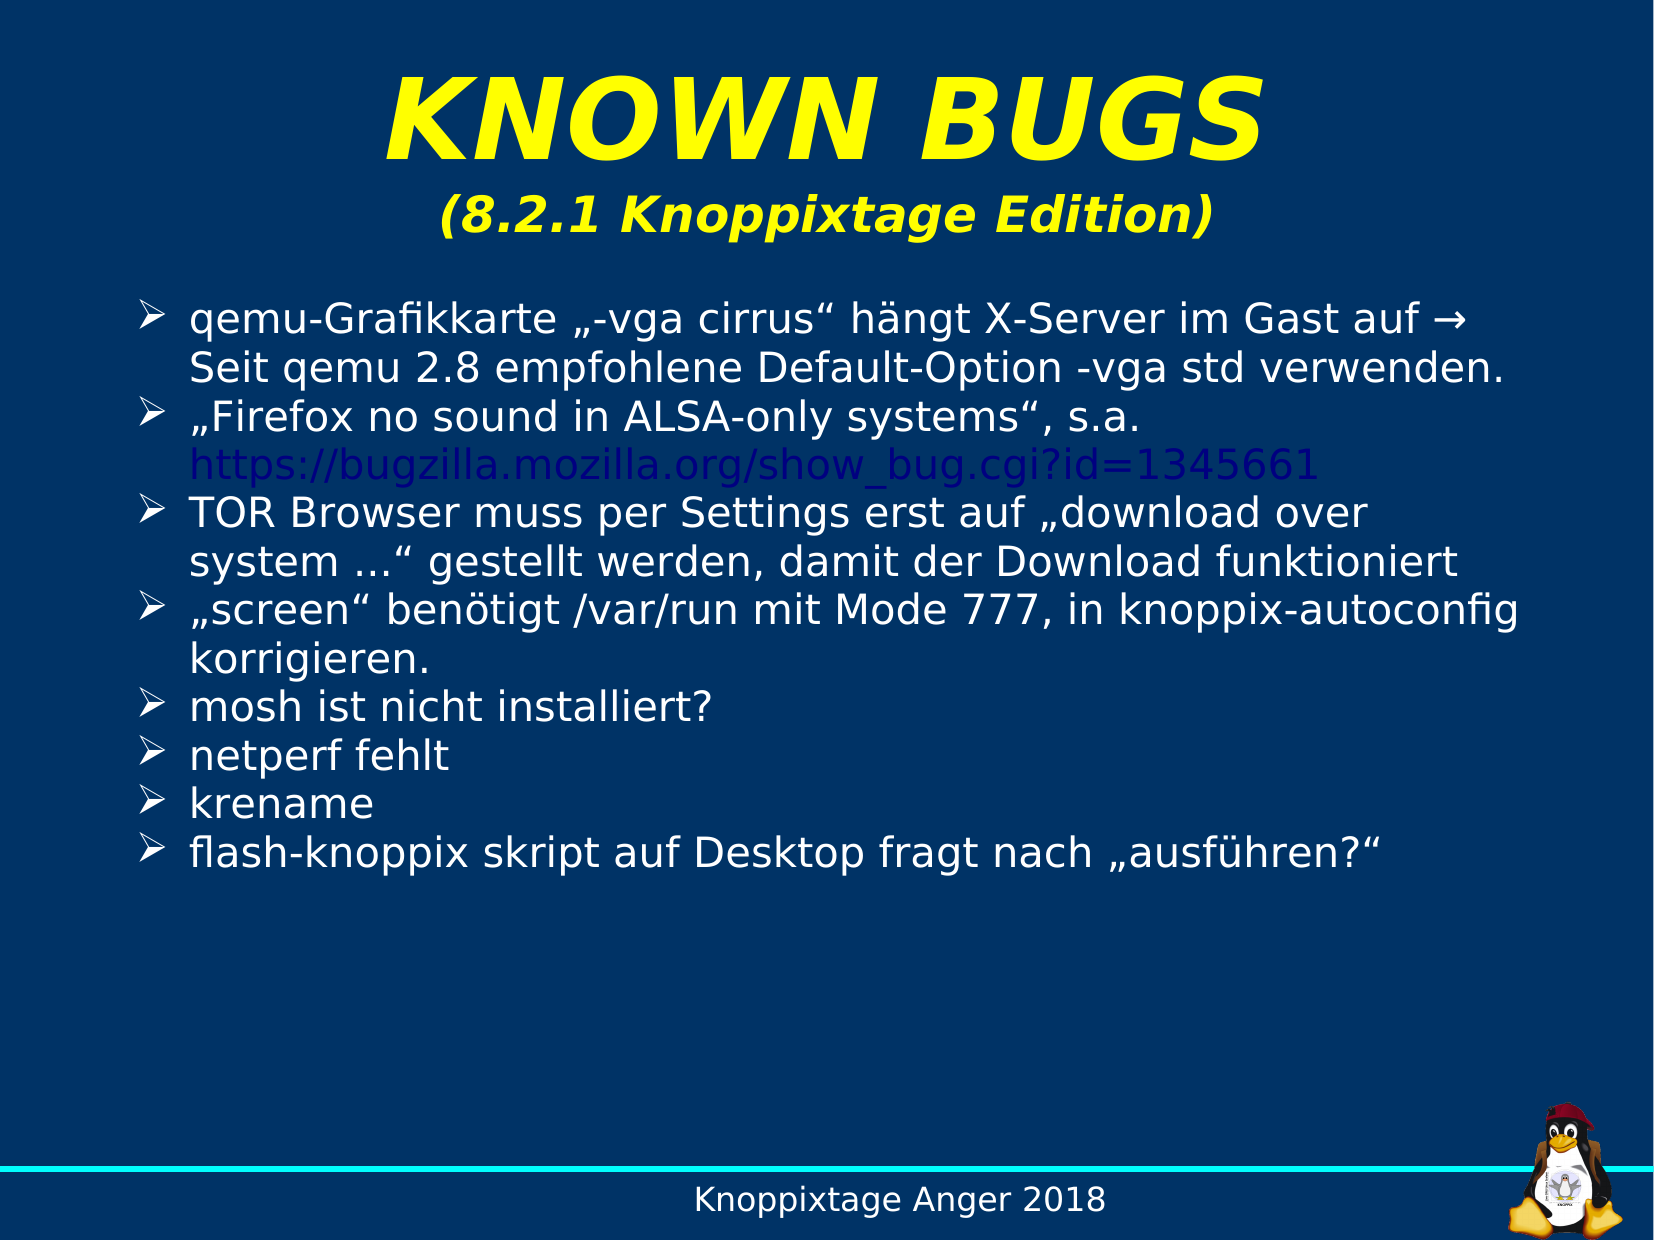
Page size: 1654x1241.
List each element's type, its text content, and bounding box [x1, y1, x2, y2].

list qemu-Grafikkarte „-vga cirrus“ hängt X-Server im Gast auf → Seit qemu 2.8 empfohlene Default-Option -vga std verwenden. „Firefox no sound in ALSA-only systems“, s.a. https://bugzilla.mozilla.org/show_bug.cgi?id=1345661 TOR Browser muss per Settings erst auf „download over system ...“ gestellt werden, damit der Download funktioniert „screen“ benötigt /var/run mit Mode 777, in knoppix-autoconfig korrigieren. mosh ist nicht installiert? netperf fehlt krename flash-knoppix skript auf Desktop fragt nach „ausführen?“ [118, 295, 1558, 1106]
title KNOWN BUGS (8.2.1 Knoppixtage Edition) [121, 46, 1534, 254]
picture [1505, 1100, 1625, 1241]
